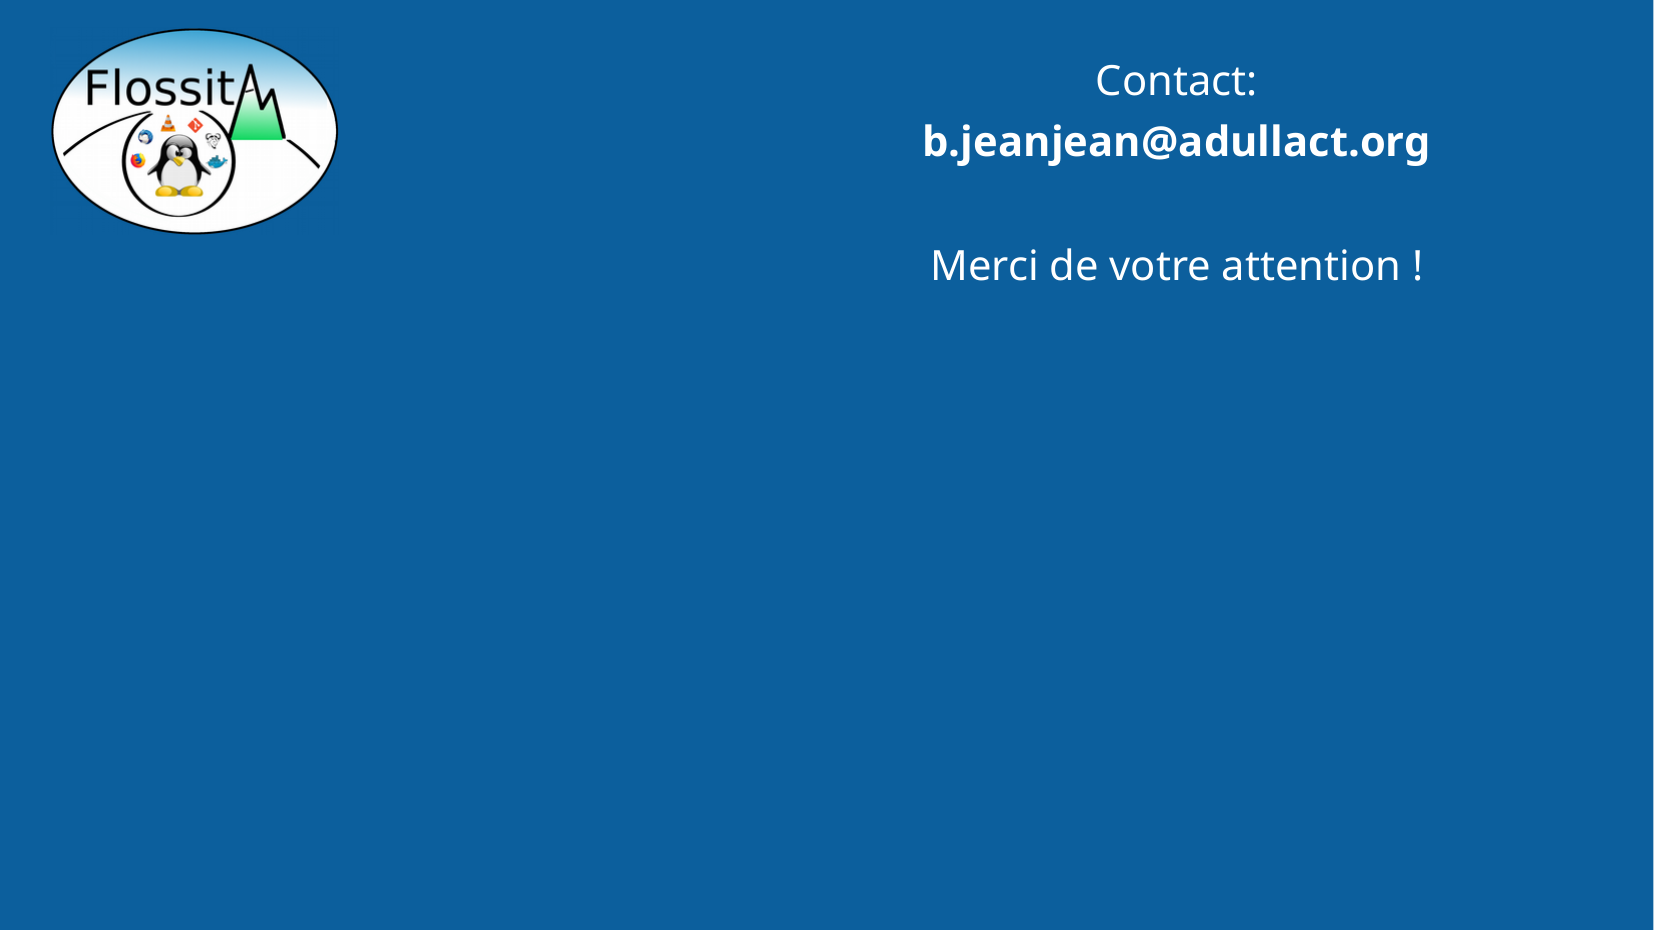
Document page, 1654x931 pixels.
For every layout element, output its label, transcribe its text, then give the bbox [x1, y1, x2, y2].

picture [18, 13, 709, 544]
list Contact: b.jeanjean@adullact.org Merci de votre attention ! [759, 53, 1595, 338]
